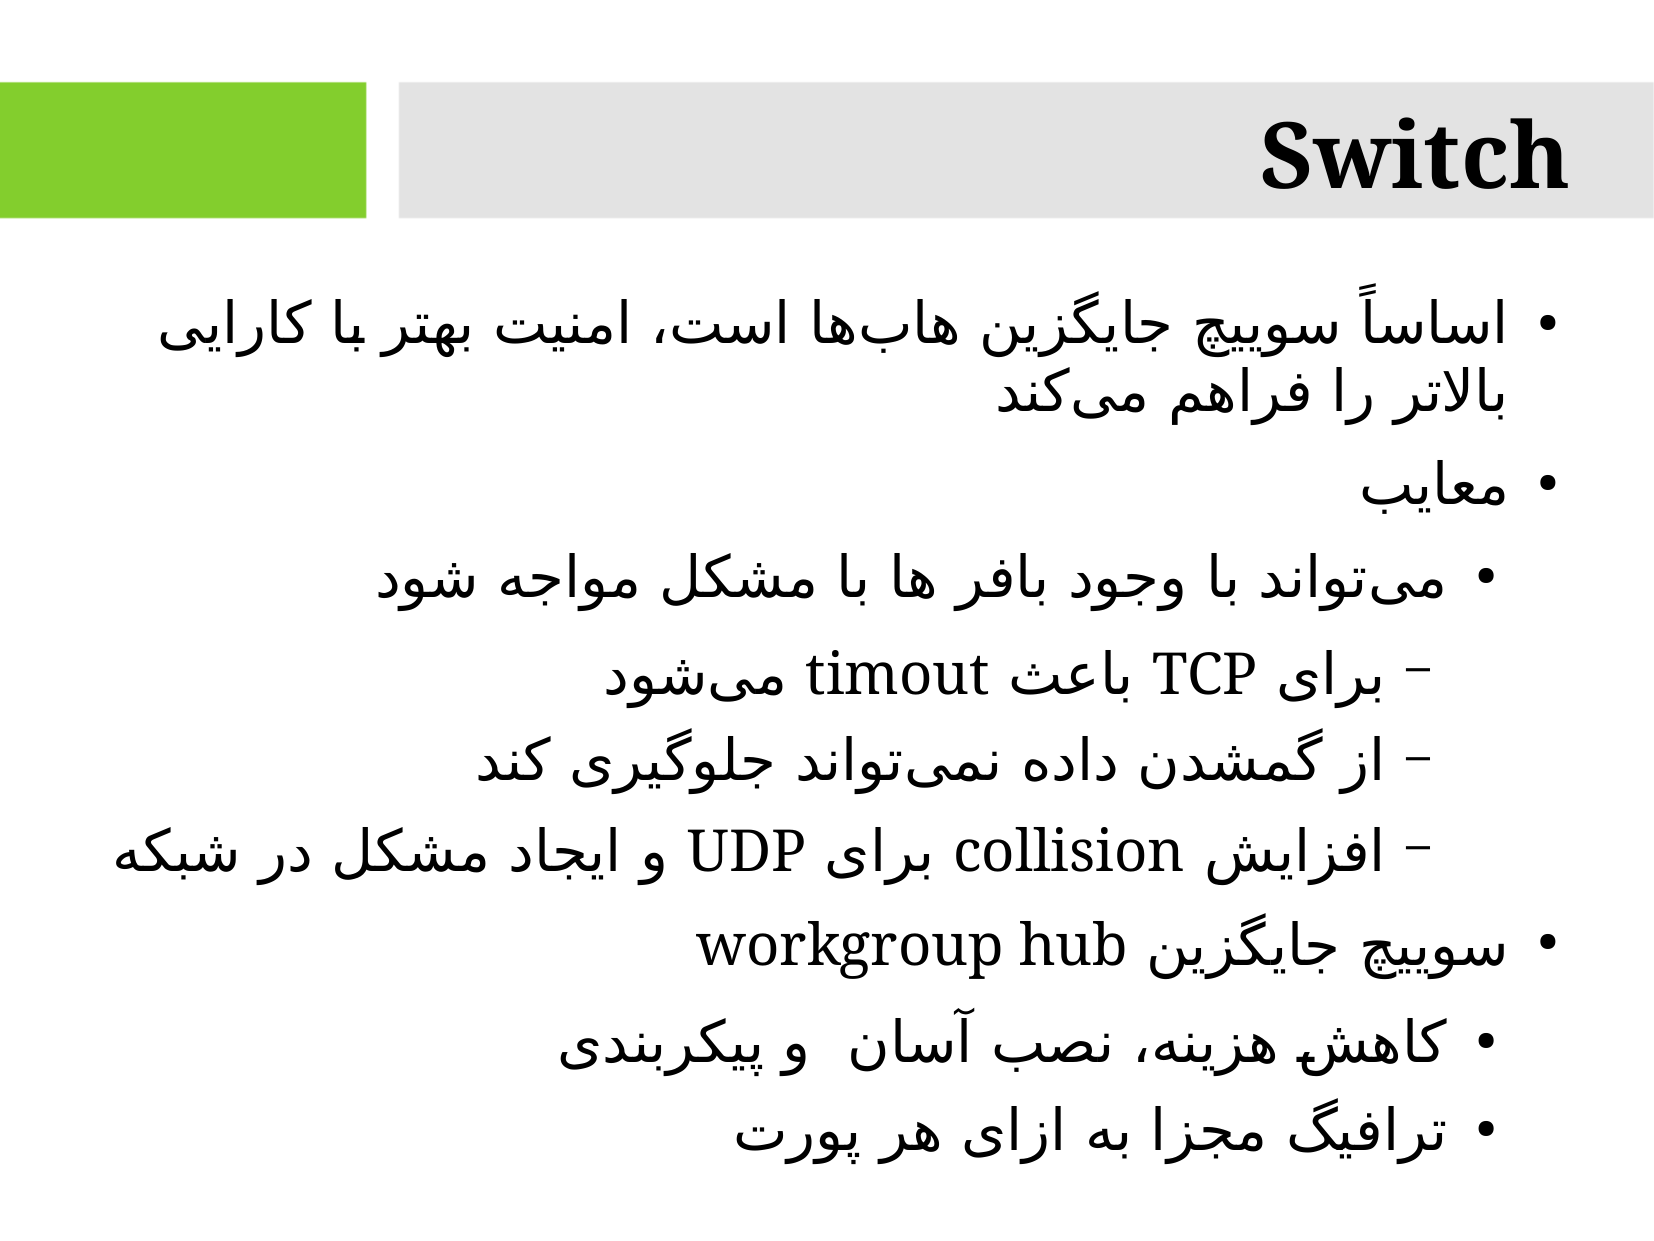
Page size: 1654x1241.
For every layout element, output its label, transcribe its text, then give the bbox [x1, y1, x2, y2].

title Switch [82, 49, 1571, 257]
list اساساً سوییچ جایگزین هاب‌ها است، امنیت بهتر با کارایی بالاتر را فراهم می‌کند معایب می‌تواند با وجود بافر ها با مشکل مواجه شود برای TCP باعث timout می‌شود از گمشدن داده نمی‌تواند جلوگیری کند افزایش collision برای UDP و ایجاد مشکل در شبکه سوییچ جایگزین workgroup hub کاهش هزینه، نصب آسان و پیکربندی ترافیگ مجزا به ازای هر پورت [82, 290, 1571, 1182]
picture [0, 0, 1654, 1241]
